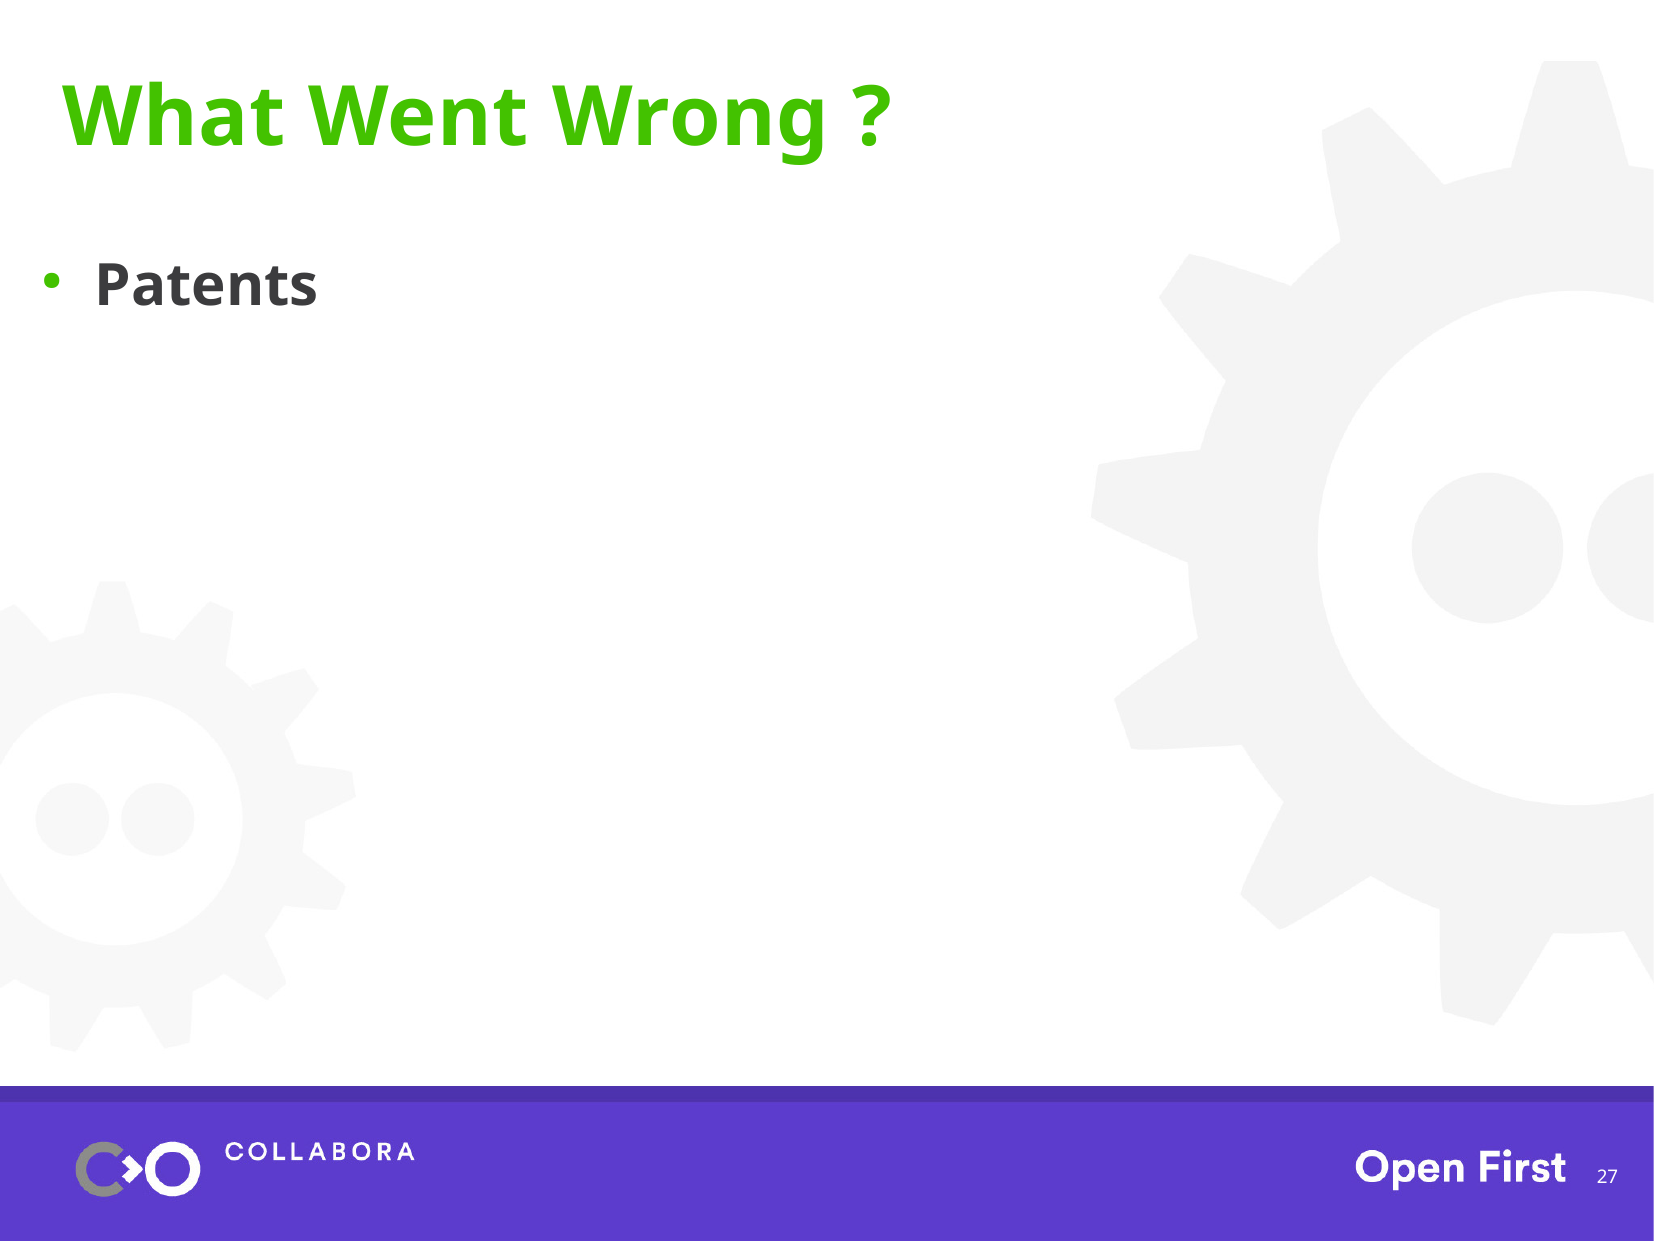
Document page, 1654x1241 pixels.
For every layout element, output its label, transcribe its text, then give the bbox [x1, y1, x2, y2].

picture [0, 0, 1654, 1241]
title What Went Wrong ? [62, 62, 1638, 138]
list Patents [23, 177, 1595, 1016]
